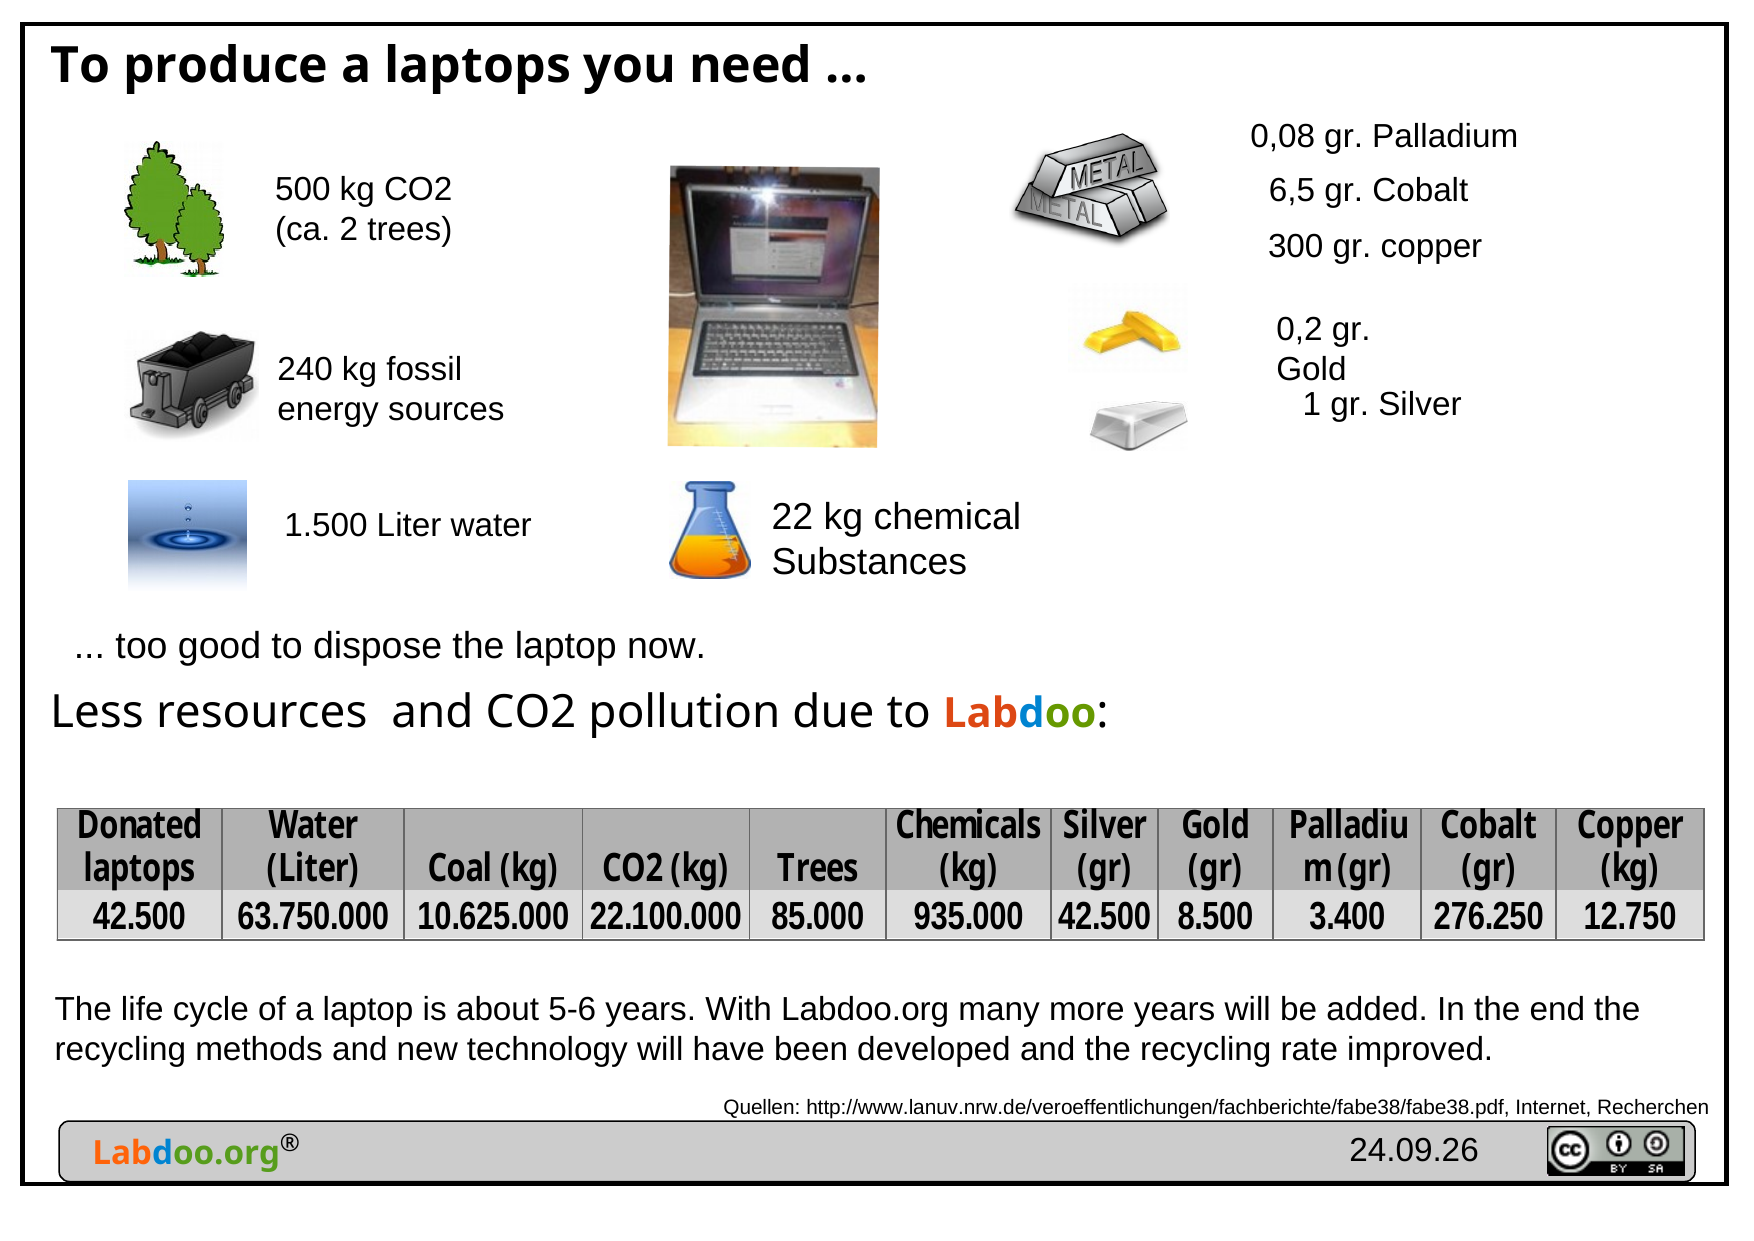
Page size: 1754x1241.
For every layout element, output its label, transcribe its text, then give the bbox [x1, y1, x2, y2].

text_box 0,08 gr. Palladium [1235, 106, 1583, 162]
text_box 500 kg CO2 (ca. 2 trees) [260, 160, 567, 255]
text_box 0,2 gr. Gold [1261, 299, 1465, 395]
picture [124, 330, 259, 442]
text_box Less resources and CO2 pollution due to Labdoo: [35, 674, 1666, 745]
text_box ... too good to dispose the laptop now. [59, 613, 1630, 674]
picture [124, 141, 224, 277]
picture [128, 480, 247, 591]
text_box 6,5 gr. Cobalt [1254, 161, 1524, 216]
text_box 300 gr. copper [1253, 216, 1549, 272]
picture [669, 481, 751, 579]
text_box To produce a laptops you need … [35, 25, 1678, 107]
chart [56, 808, 1708, 944]
text_box 22 kg chemical Substances [756, 484, 1099, 590]
text_box Quellen: http://www.lanuv.nrw.de/veroeffentlichungen/fachberichte/fabe38/fabe38.pdf, Internet, Recherchen [708, 1086, 1725, 1127]
text_box 1 gr. Silver [1287, 375, 1540, 449]
picture [667, 165, 880, 448]
text_box 240 kg fossil energy sources [262, 339, 585, 435]
picture [1547, 1127, 1685, 1176]
picture [1089, 401, 1188, 451]
picture [1009, 128, 1170, 249]
text_box 1.500 Liter water [269, 496, 621, 551]
text_box Labdoo.org® [77, 1098, 355, 1193]
text_box The life cycle of a laptop is about 5-6 years. With Labdoo.org many more years will be added. In the end the recycling methods and new technology will have been developed and the recycling rate improved. [39, 980, 1729, 1075]
picture [1068, 283, 1188, 373]
